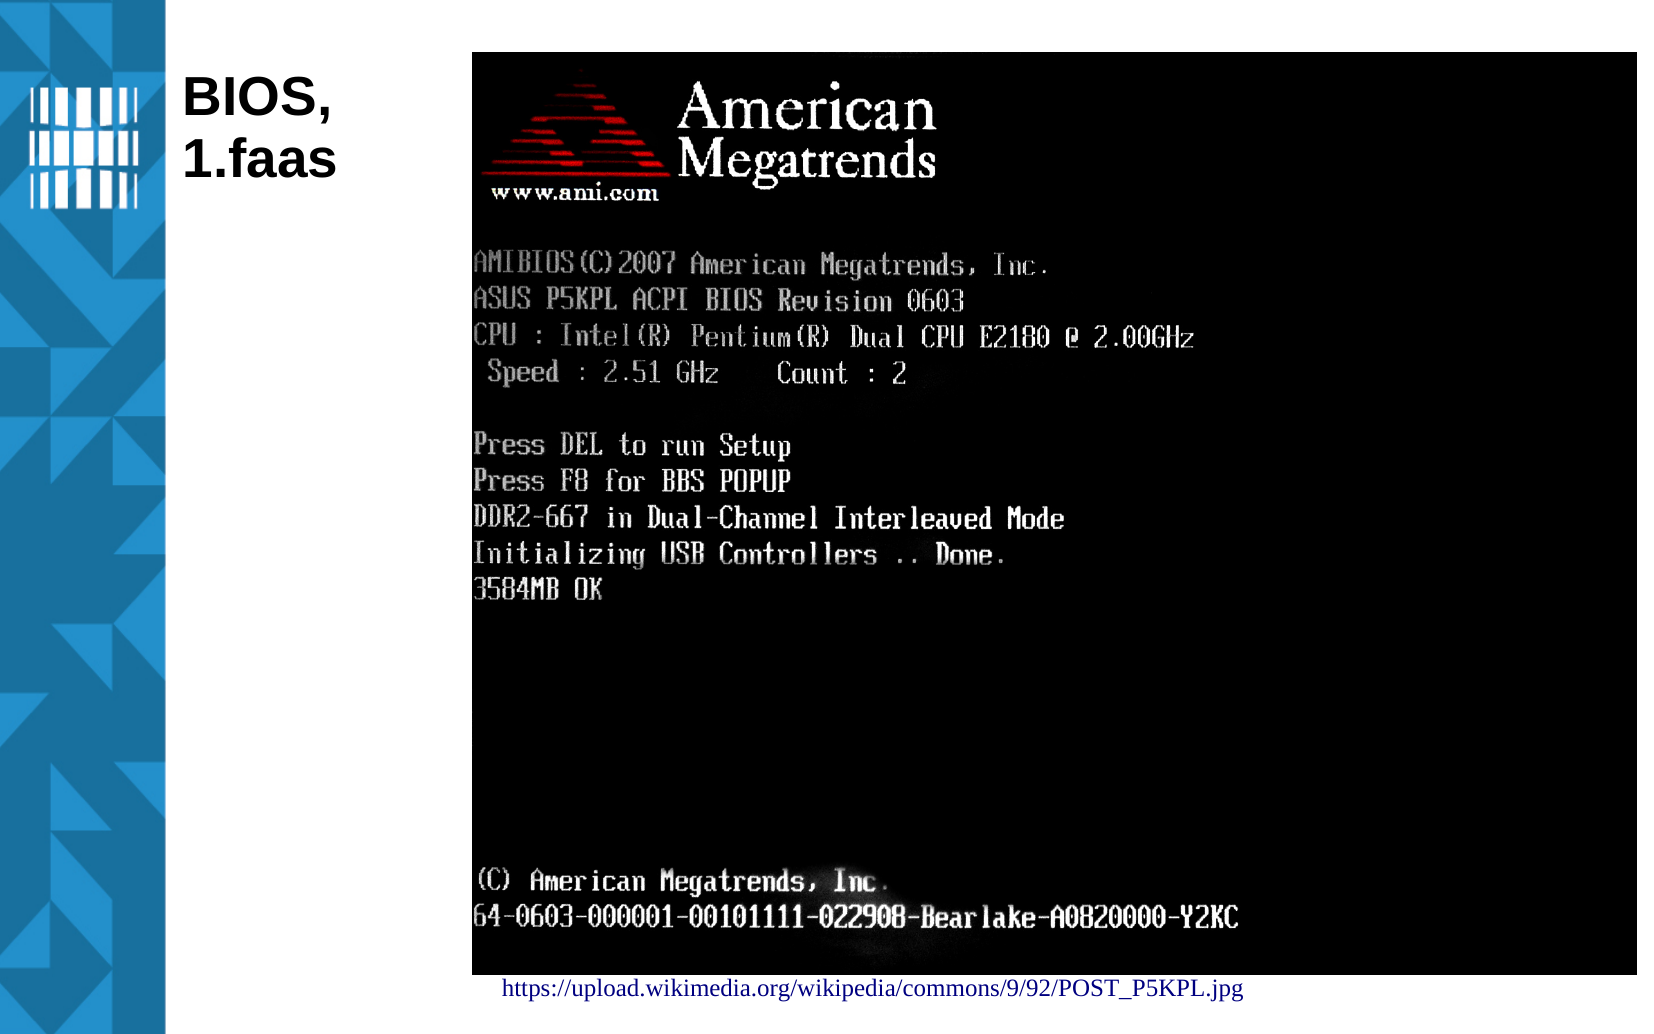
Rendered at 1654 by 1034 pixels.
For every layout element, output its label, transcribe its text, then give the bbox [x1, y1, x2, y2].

title BIOS, 1.faas [183, 24, 502, 231]
text_box https://upload.wikimedia.org/wikipedia/commons/9/92/POST_P5KPL.jpg [501, 974, 1270, 1003]
picture [472, 52, 1637, 975]
